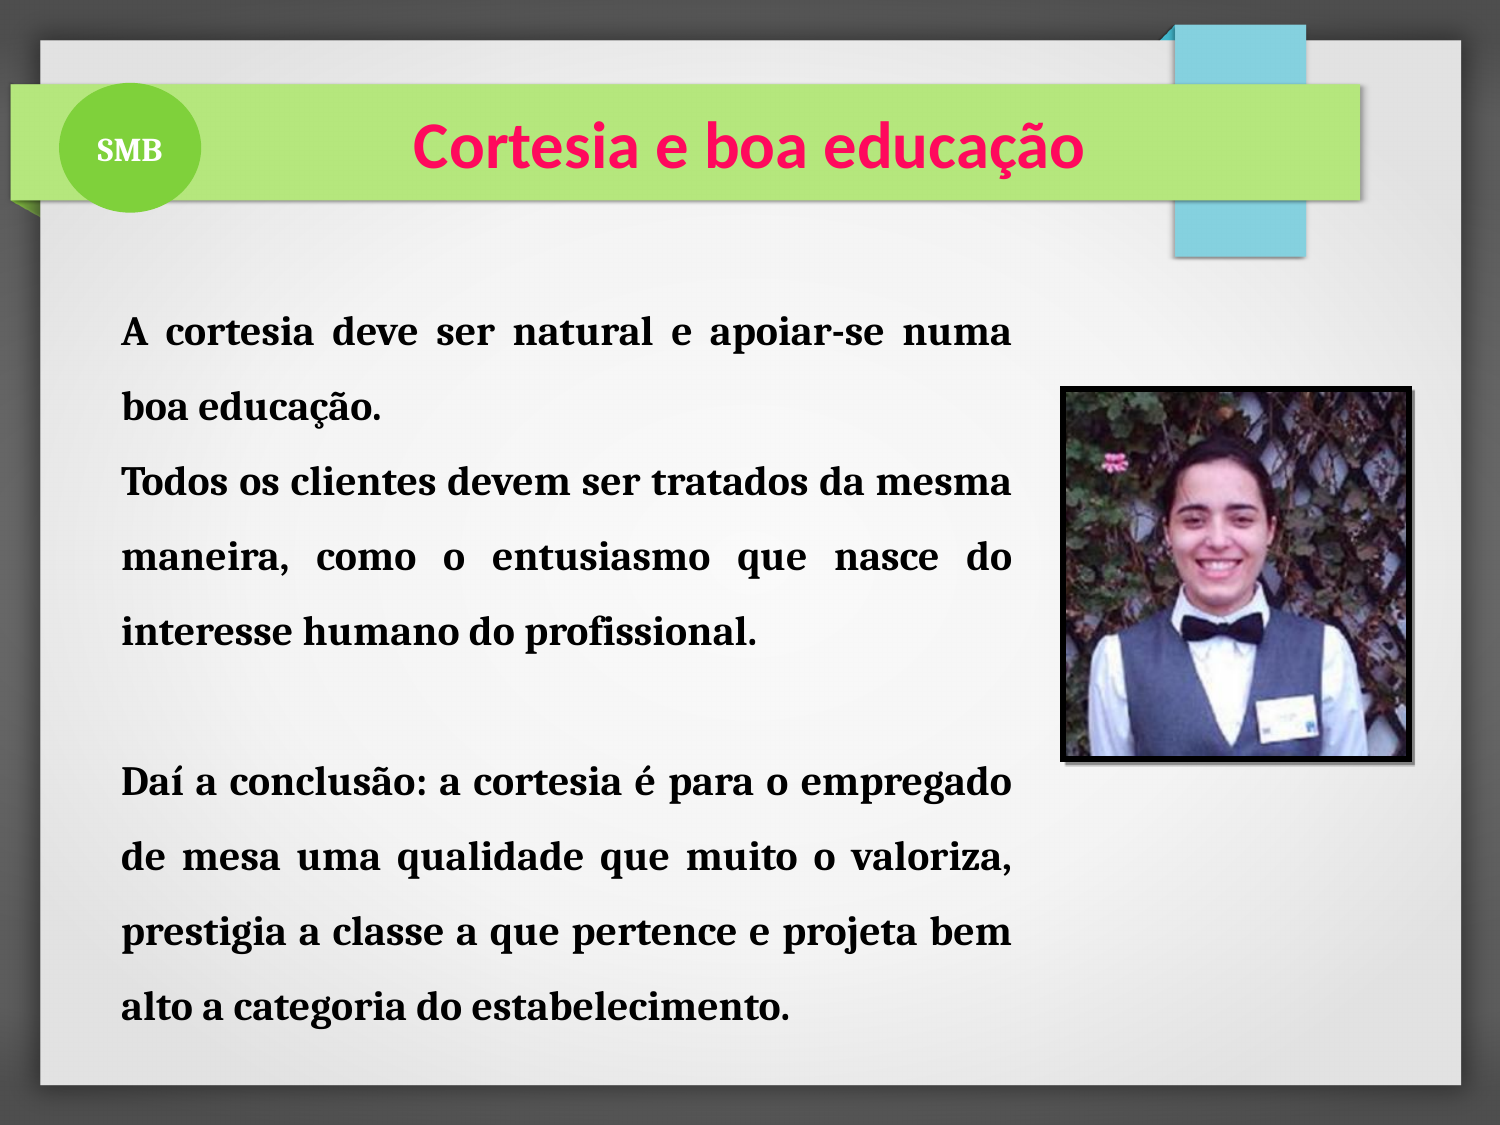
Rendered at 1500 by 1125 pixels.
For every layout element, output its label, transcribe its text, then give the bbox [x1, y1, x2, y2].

text_box Cortesia e boa educação [389, 94, 1217, 189]
text_box SMB [59, 82, 202, 213]
text_box A cortesia deve ser natural e apoiar-se numa boa educação. Todos os clientes devem ser tratados da mesma maneira, como o entusiasmo que nasce do interesse humano do profissional. Daí a conclusão: a cortesia é para o empregado de mesa uma qualidade que muito o valoriza, prestigia a classe a que pertence e projeta bem alto a categoria do estabelecimento. [106, 271, 1028, 1037]
picture [0, 0, 1500, 1125]
